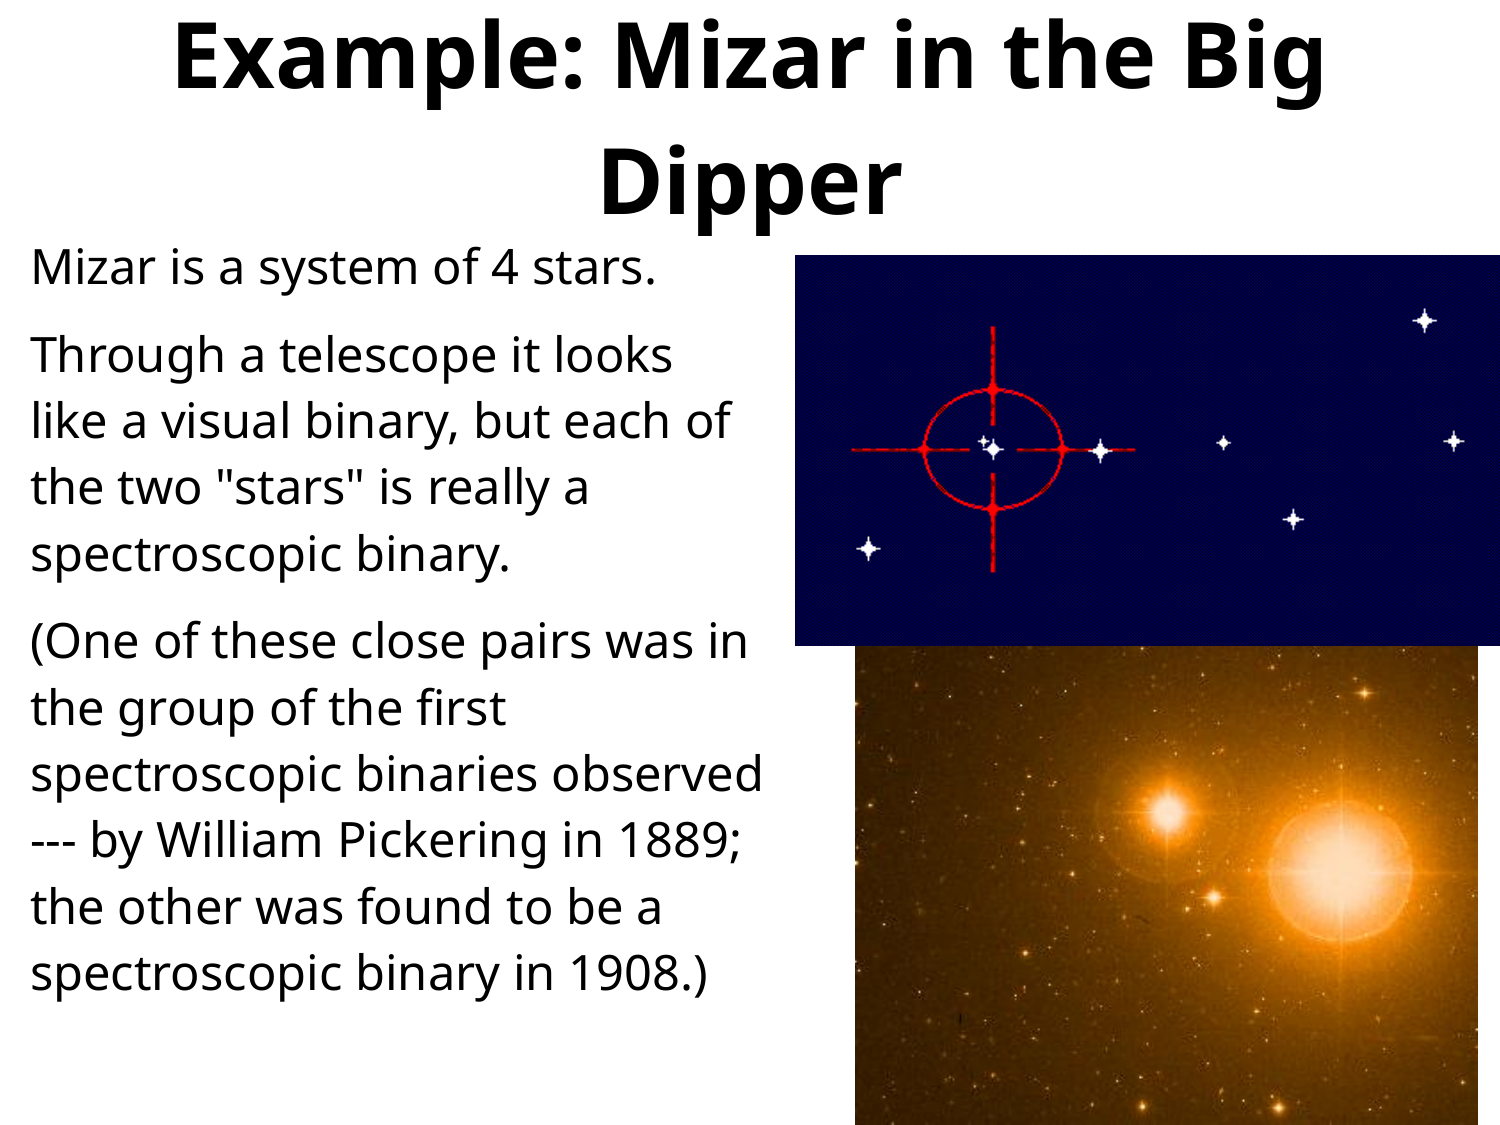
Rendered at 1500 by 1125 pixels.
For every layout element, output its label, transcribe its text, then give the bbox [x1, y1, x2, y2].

picture [795, 255, 1500, 1125]
title Example: Mizar in the Big Dipper [30, 22, 1471, 211]
list Mizar is a system of 4 stars. Through a telescope it looks like a visual binary, but each of the two "stars" is really a spectroscopic binary. (One of these close pairs was in the group of the first spectroscopic binaries observed --- by William Pickering in 1889; the other was found to be a spectroscopic binary in 1908.) [30, 232, 766, 1081]
